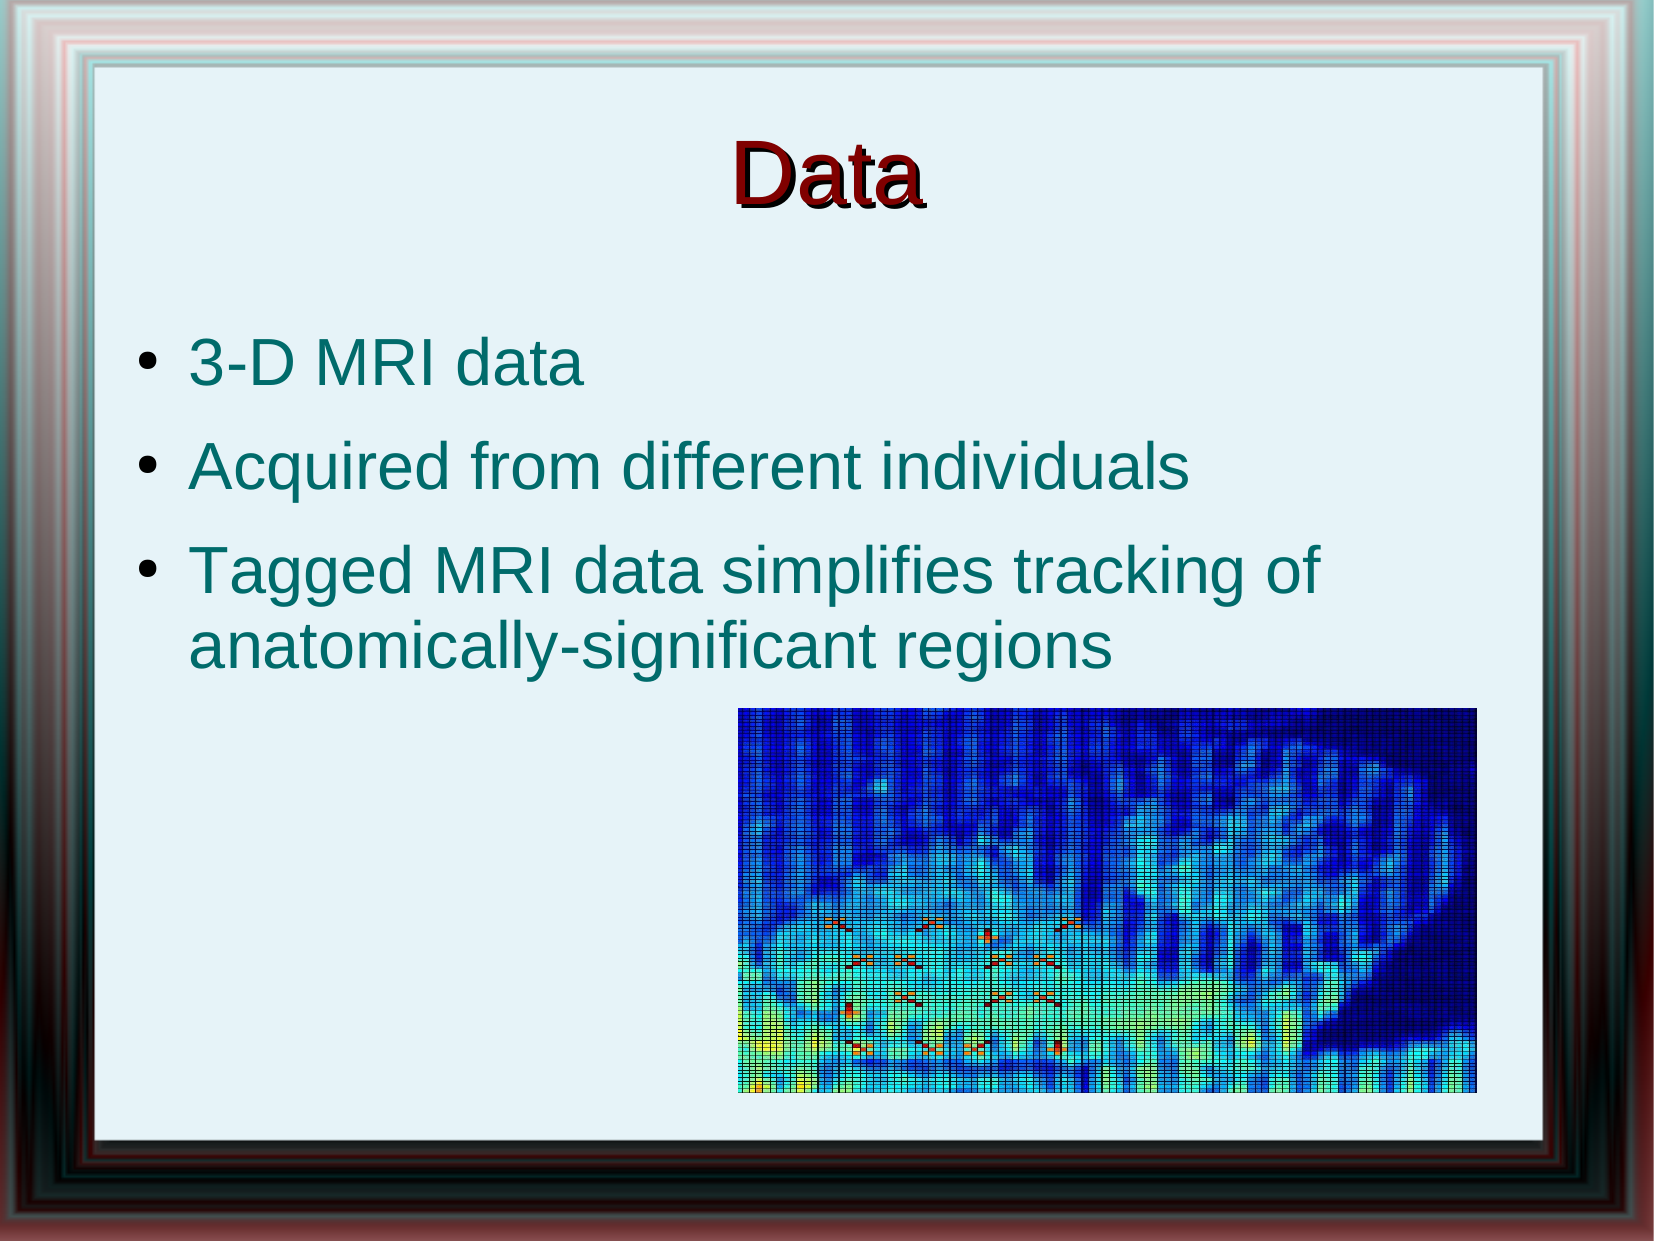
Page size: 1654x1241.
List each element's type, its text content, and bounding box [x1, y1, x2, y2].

title Data [118, 95, 1536, 250]
list 3-D MRI data Acquired from different individuals Tagged MRI data simplifies tracking of anatomically-significant regions [118, 324, 1506, 1129]
picture [0, 0, 1654, 1241]
